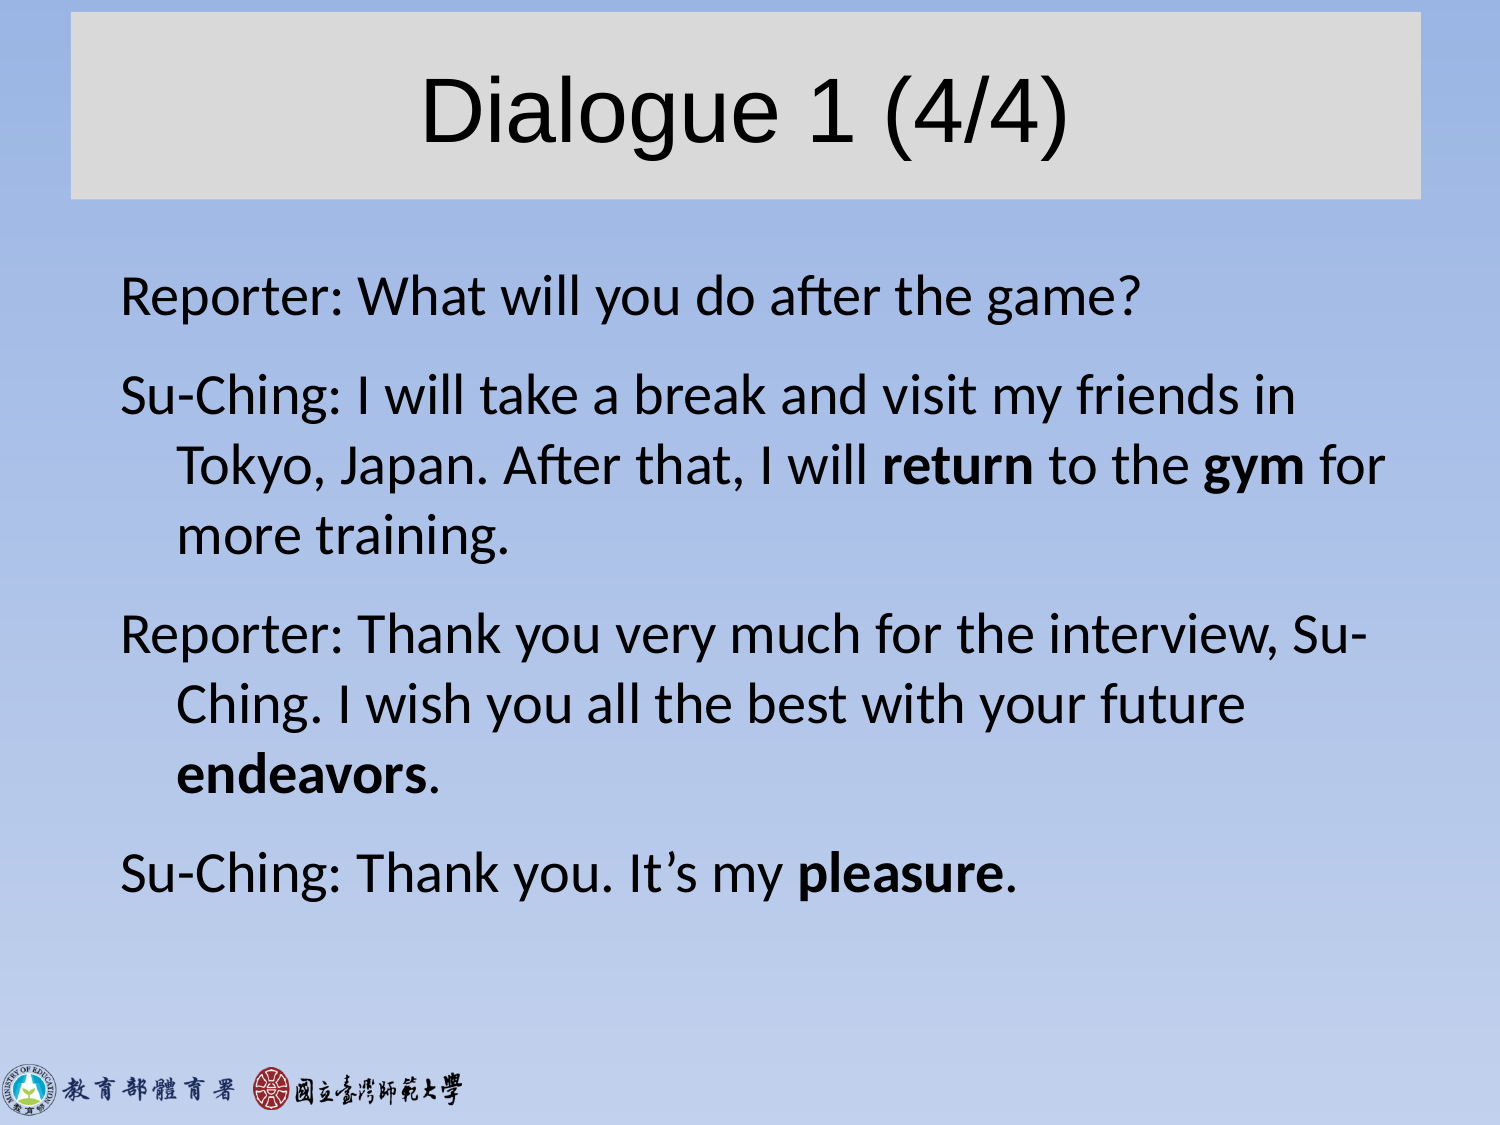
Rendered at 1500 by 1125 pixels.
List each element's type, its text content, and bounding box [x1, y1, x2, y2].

list Reporter: What will you do after the game? Su-Ching: I will take a break and visit my friends in Tokyo, Japan. After that, I will return to the gym for more training. Reporter: Thank you very much for the interview, Su-Ching. I wish you all the best with your future endeavors. Su-Ching: Thank you. It’s my pleasure. [49, 249, 1443, 993]
title Dialogue 1 (4/4) [70, 11, 1421, 200]
